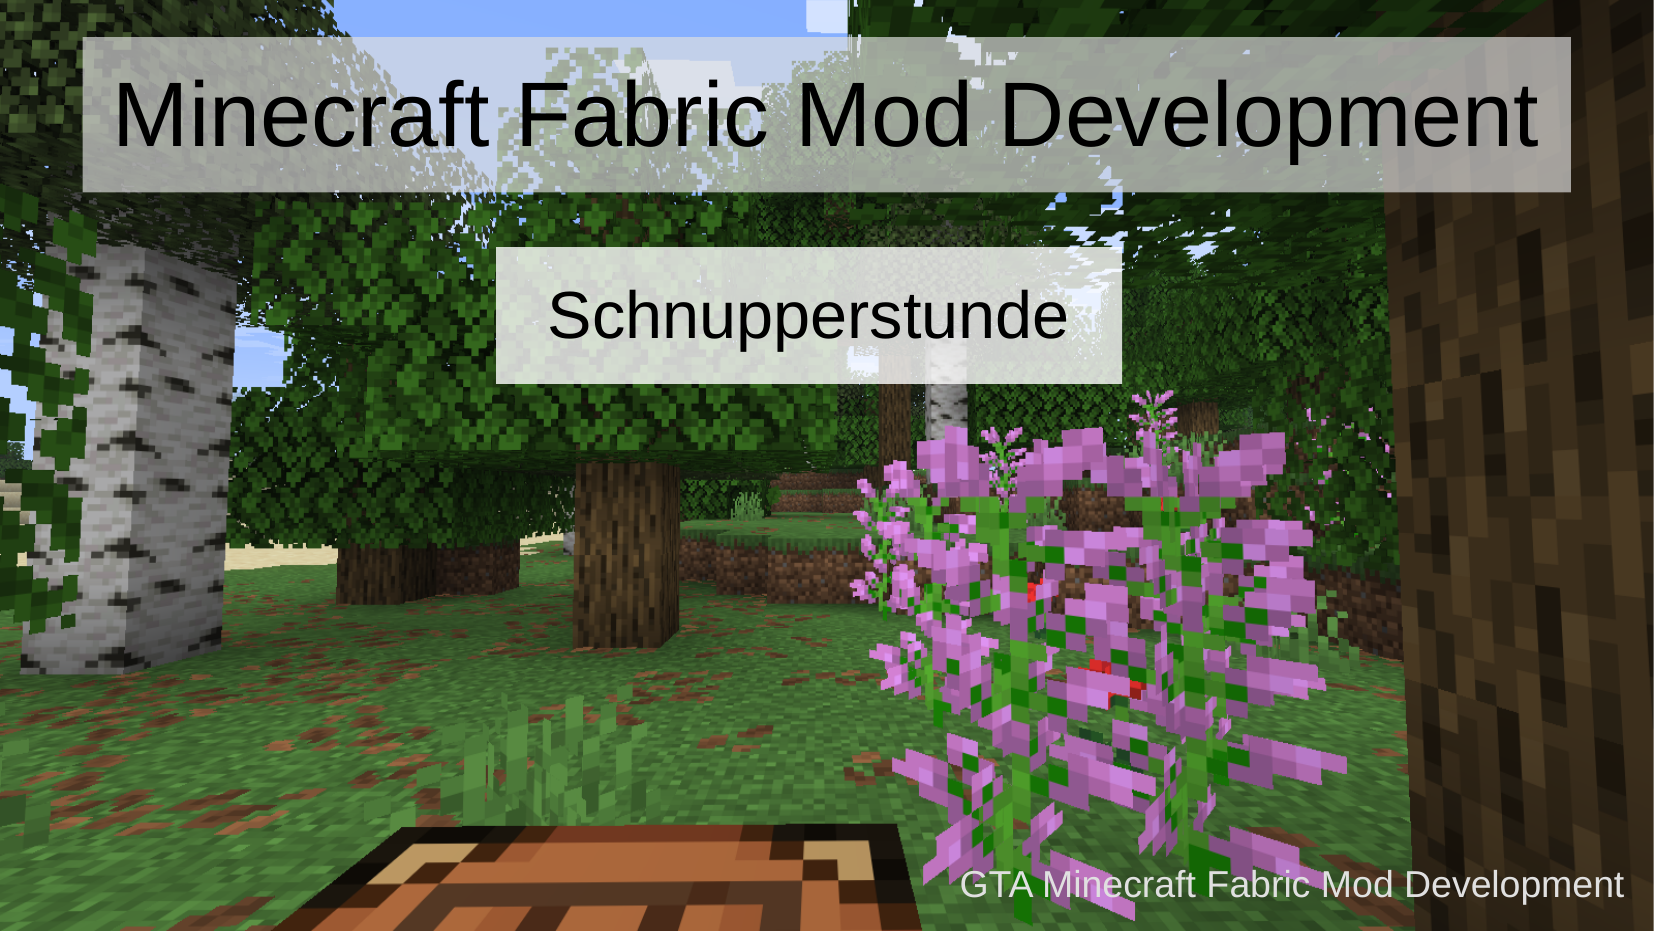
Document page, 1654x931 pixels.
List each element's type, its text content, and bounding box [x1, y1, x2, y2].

picture [0, 0, 1654, 931]
title Minecraft Fabric Mod Development [82, 37, 1571, 193]
subtitle Schnupperstunde [496, 247, 1123, 384]
